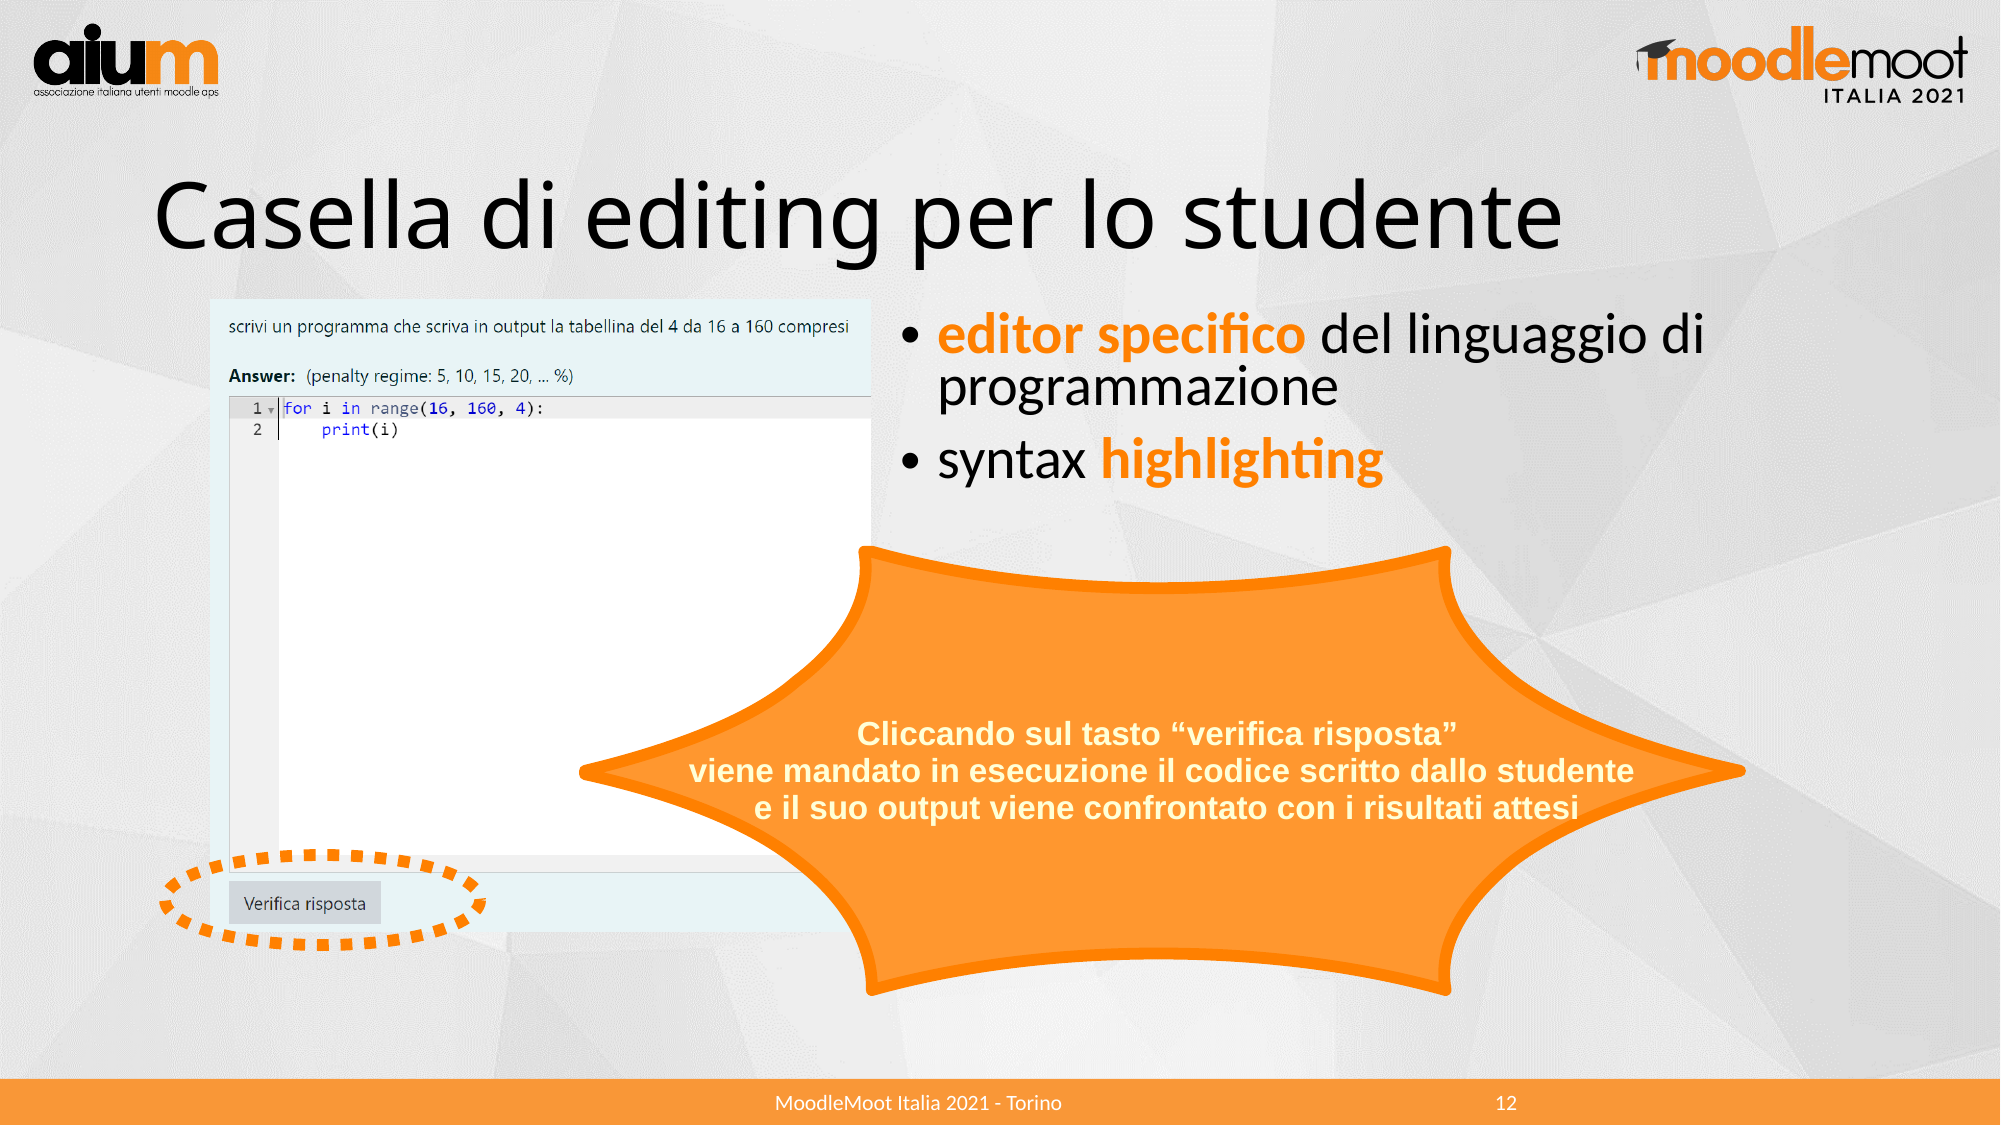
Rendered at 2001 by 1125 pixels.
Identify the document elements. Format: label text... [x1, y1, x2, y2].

text_box Cliccando sul tasto “verifica risposta” viene mandato in esecuzione il codice scritto dallo studente e il suo output viene confrontato con i risultati attesi [585, 551, 1741, 991]
list editor specifico del linguaggio di programmazione syntax highlighting [900, 311, 1951, 490]
title Casella di editing per lo studente [137, 110, 1863, 328]
picture [0, 0, 2001, 1125]
